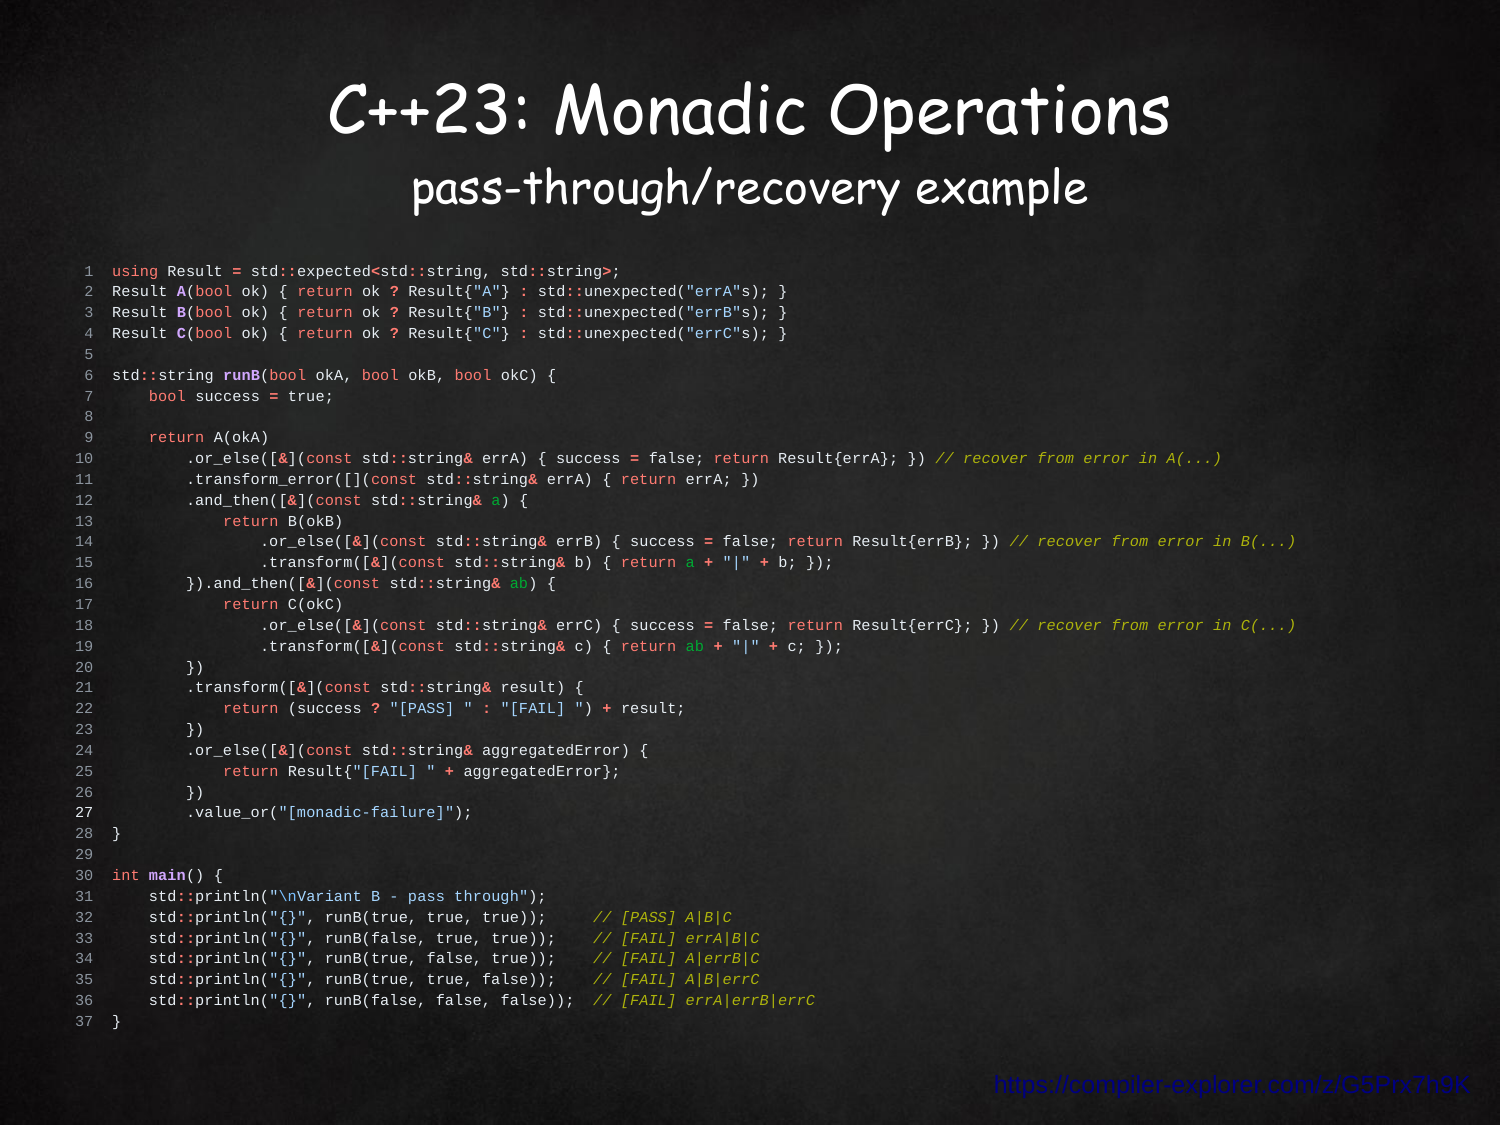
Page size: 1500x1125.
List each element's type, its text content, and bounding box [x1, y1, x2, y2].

list 1 using Result = std::expected<std::string, std::string>; 2 Result A(bool ok) { return ok ? Result{"A"} : std::unexpected("errA"s); } 3 Result B(bool ok) { return ok ? Result{"B"} : std::unexpected("errB"s); } 4 Result C(bool ok) { return ok ? Result{"C"} : std::unexpected("errC"s); } 5 6 std::string runB(bool okA, bool okB, bool okC) { 7 bool success = true; 8 9 return A(okA) 10 .or_else([&](const std::string& errA) { success = false; return Result{errA}; }) // recover from error in A(...) 11 .transform_error([](const std::string& errA) { return errA; }) 12 .and_then([&](const std::string& a) { 13 return B(okB) 14 .or_else([&](const std::string& errB) { success = false; return Result{errB}; }) // recover from error in B(...) 15 .transform([&](const std::string& b) { return a + "|" + b; }); 16 }).and_then([&](const std::string& ab) { 17 return C(okC) 18 .or_else([&](const std::string& errC) { success = false; return Result{errC}; }) // recover from error in C(...) 19 .transform([&](const std::string& c) { return ab + "|" + c; }); 20 }) 21 .transform([&](const std::string& result) { 22 return (success ? "[PASS] " : "[FAIL] ") + result; 23 }) 24 .or_else([&](const std::string& aggregatedError) { 25 return Result{"[FAIL] " + aggregatedError}; 26 }) 27 .value_or("[monadic-failure]"); 28 } 29 30 int main() { 31 std::println("\nVariant B - pass through"); 32 std::println("{}", runB(true, true, true)); // [PASS] A|B|C 33 std::println("{}", runB(false, true, true)); // [FAIL] errA|B|C 34 std::println("{}", runB(true, false, true)); // [FAIL] A|errB|C 35 std::println("{}", runB(true, true, false)); // [FAIL] A|B|errC 36 std::println("{}", runB(false, false, false)); // [FAIL] errA|errB|errC 37 } [75, 263, 1425, 1040]
title C++23: Monadic Operations pass-through/recovery example [75, 44, 1425, 233]
text_box https://compiler-explorer.com/z/G5Prx7h9K [978, 1063, 1500, 1120]
picture [0, 0, 1500, 1125]
